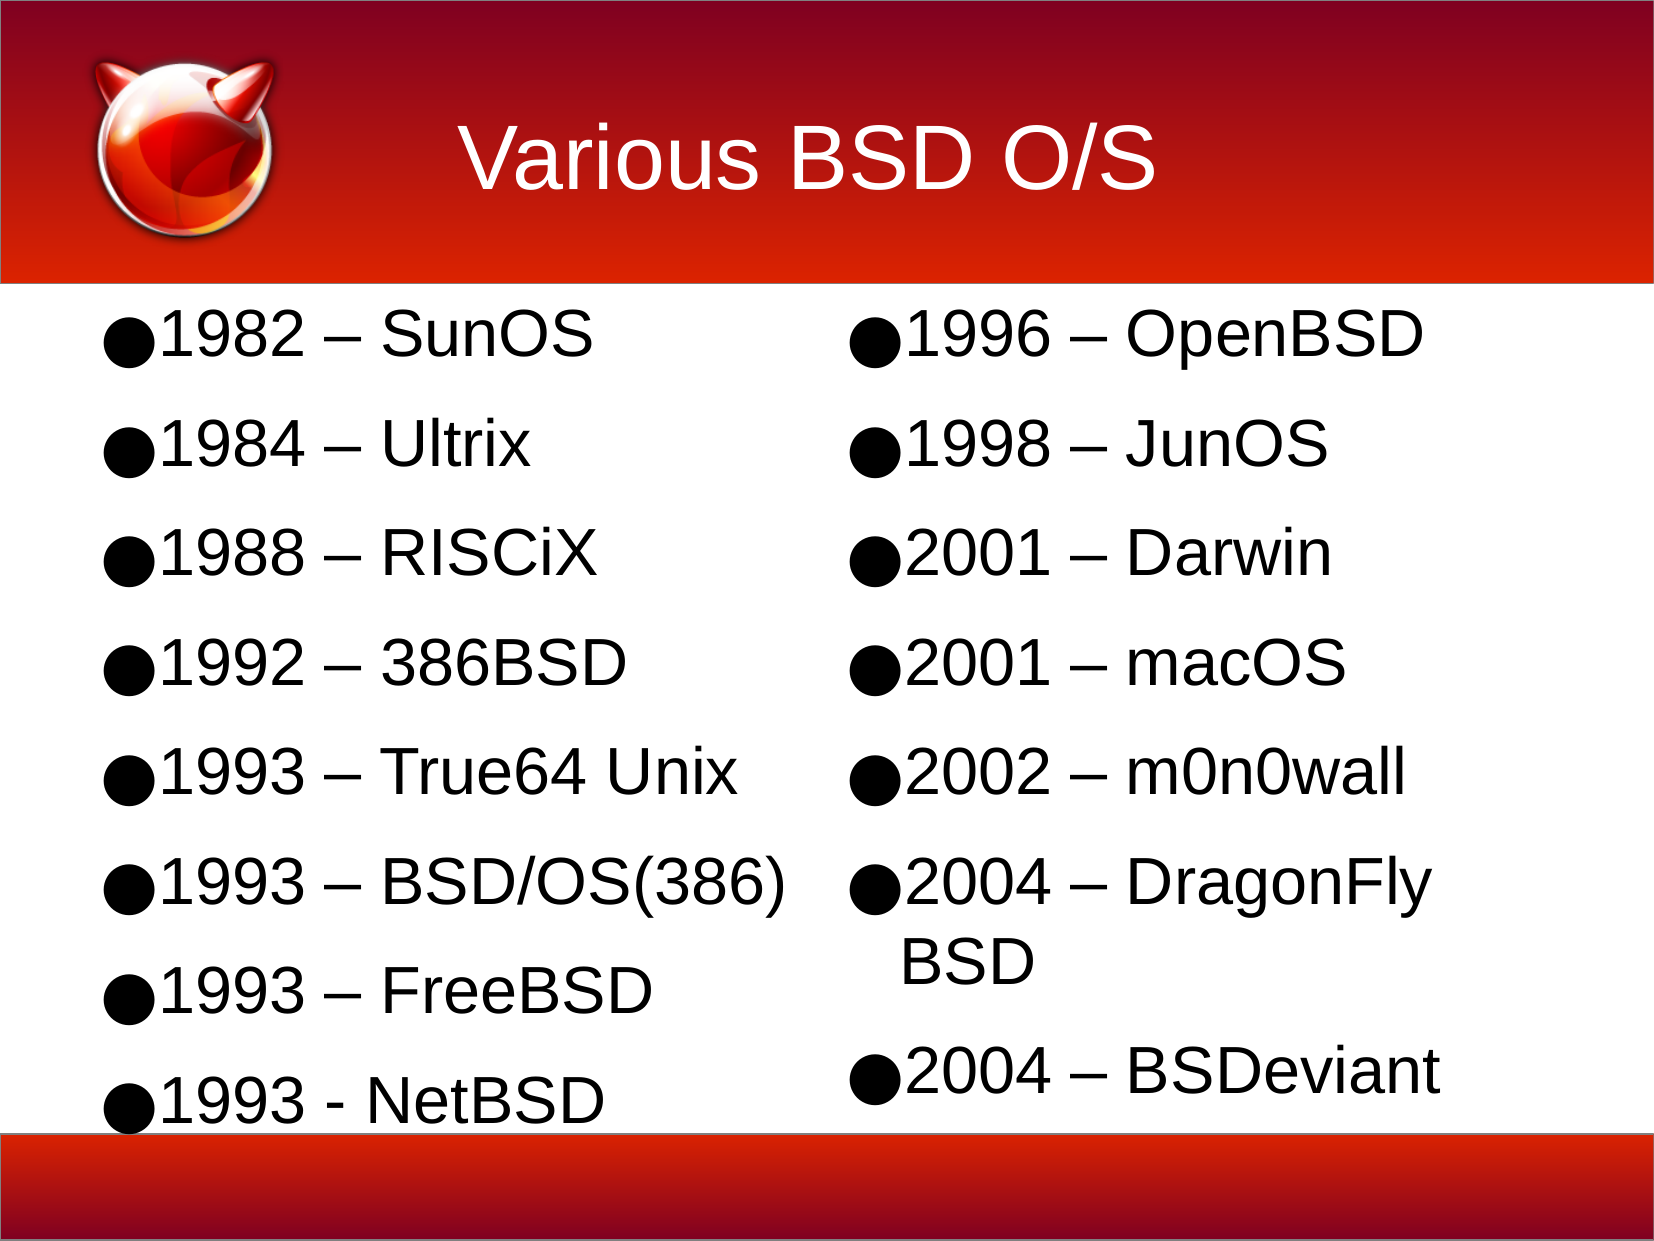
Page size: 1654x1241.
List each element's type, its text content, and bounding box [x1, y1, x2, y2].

text_box Various BSD O/S [82, 49, 1536, 257]
text_box 1982 – SunOS 1984 – Ultrix 1988 – RISCiX 1992 – 386BSD 1993 – True64 Unix 1993 – BSD/OS(386) 1993 – FreeBSD 1993 - NetBSD [82, 290, 793, 1010]
text_box 1996 – OpenBSD 1998 – JunOS 2001 – Darwin 2001 – macOS 2002 – m0n0wall 2004 – DragonFly BSD 2004 – BSDeviant [828, 290, 1539, 1010]
